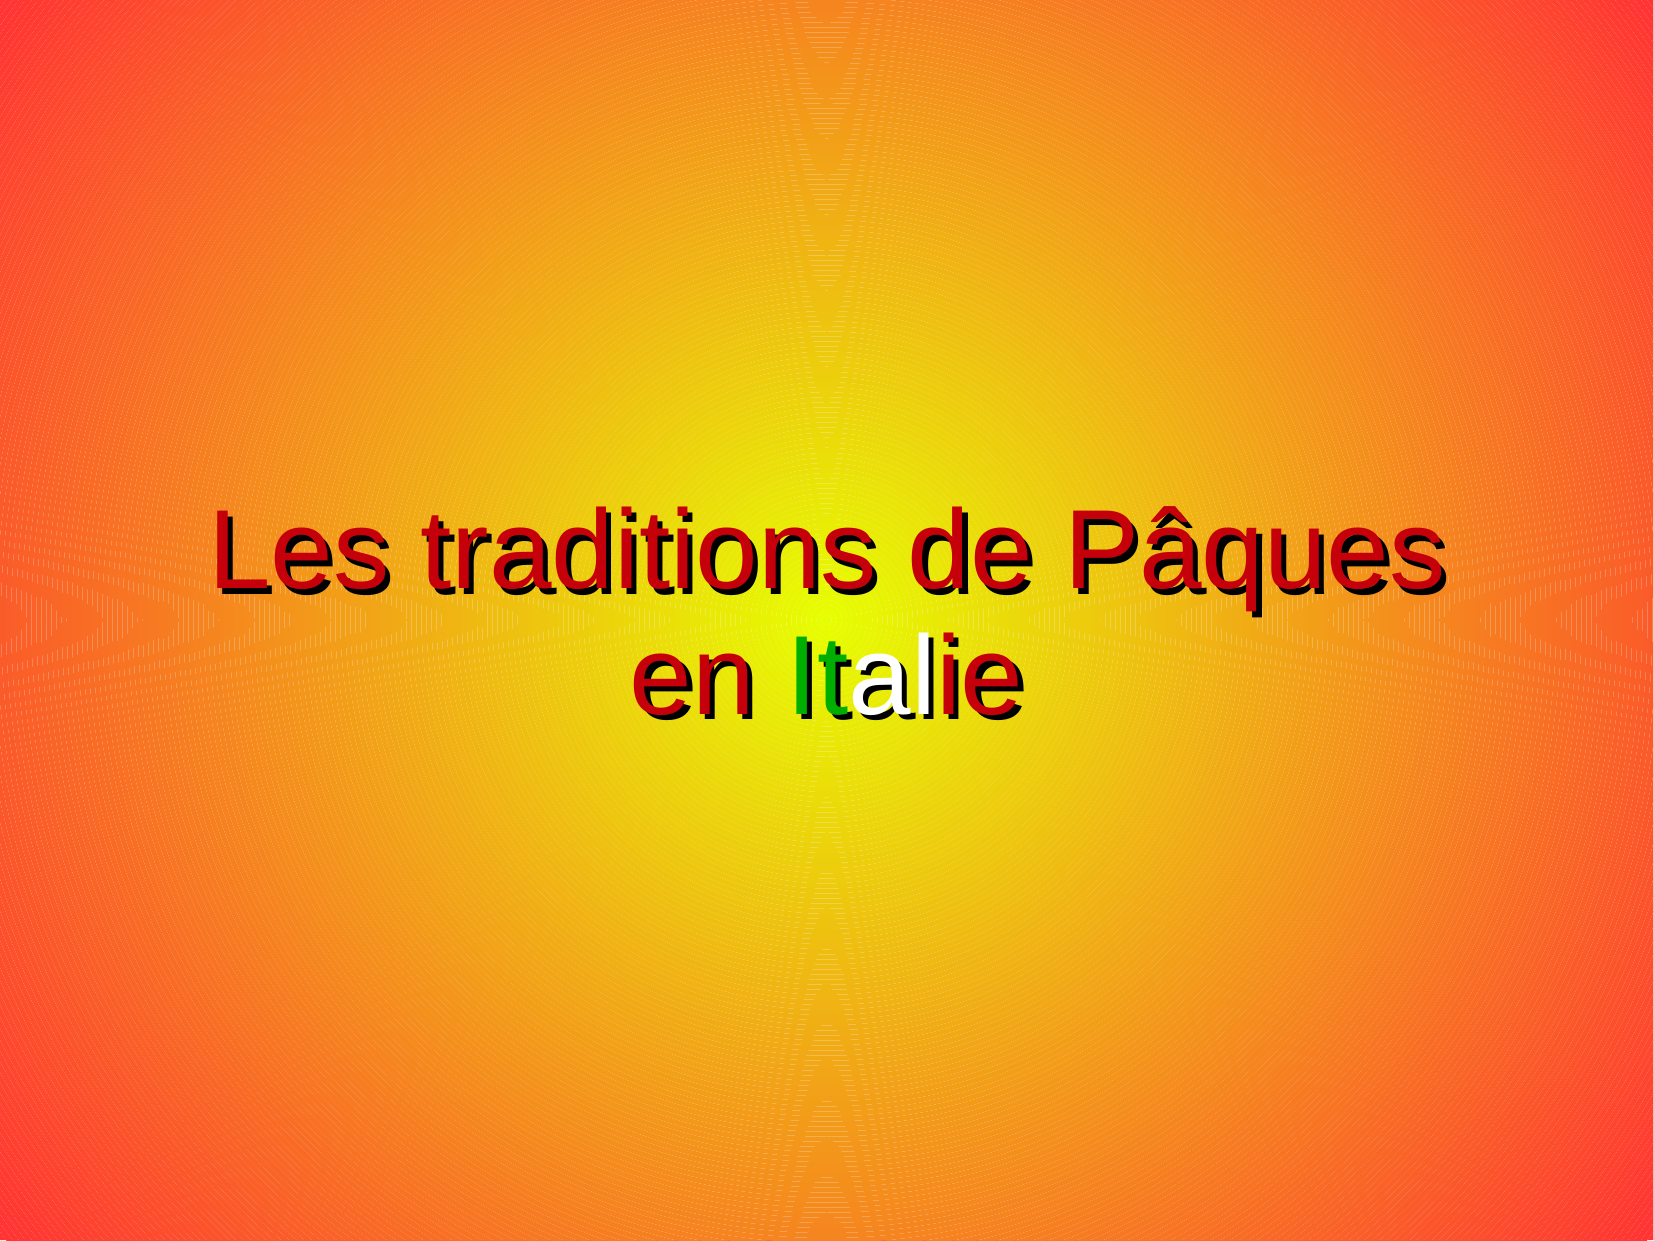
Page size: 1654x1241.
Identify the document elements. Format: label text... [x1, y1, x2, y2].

text_box Les traditions de Pâques en Italie [147, 479, 1506, 761]
